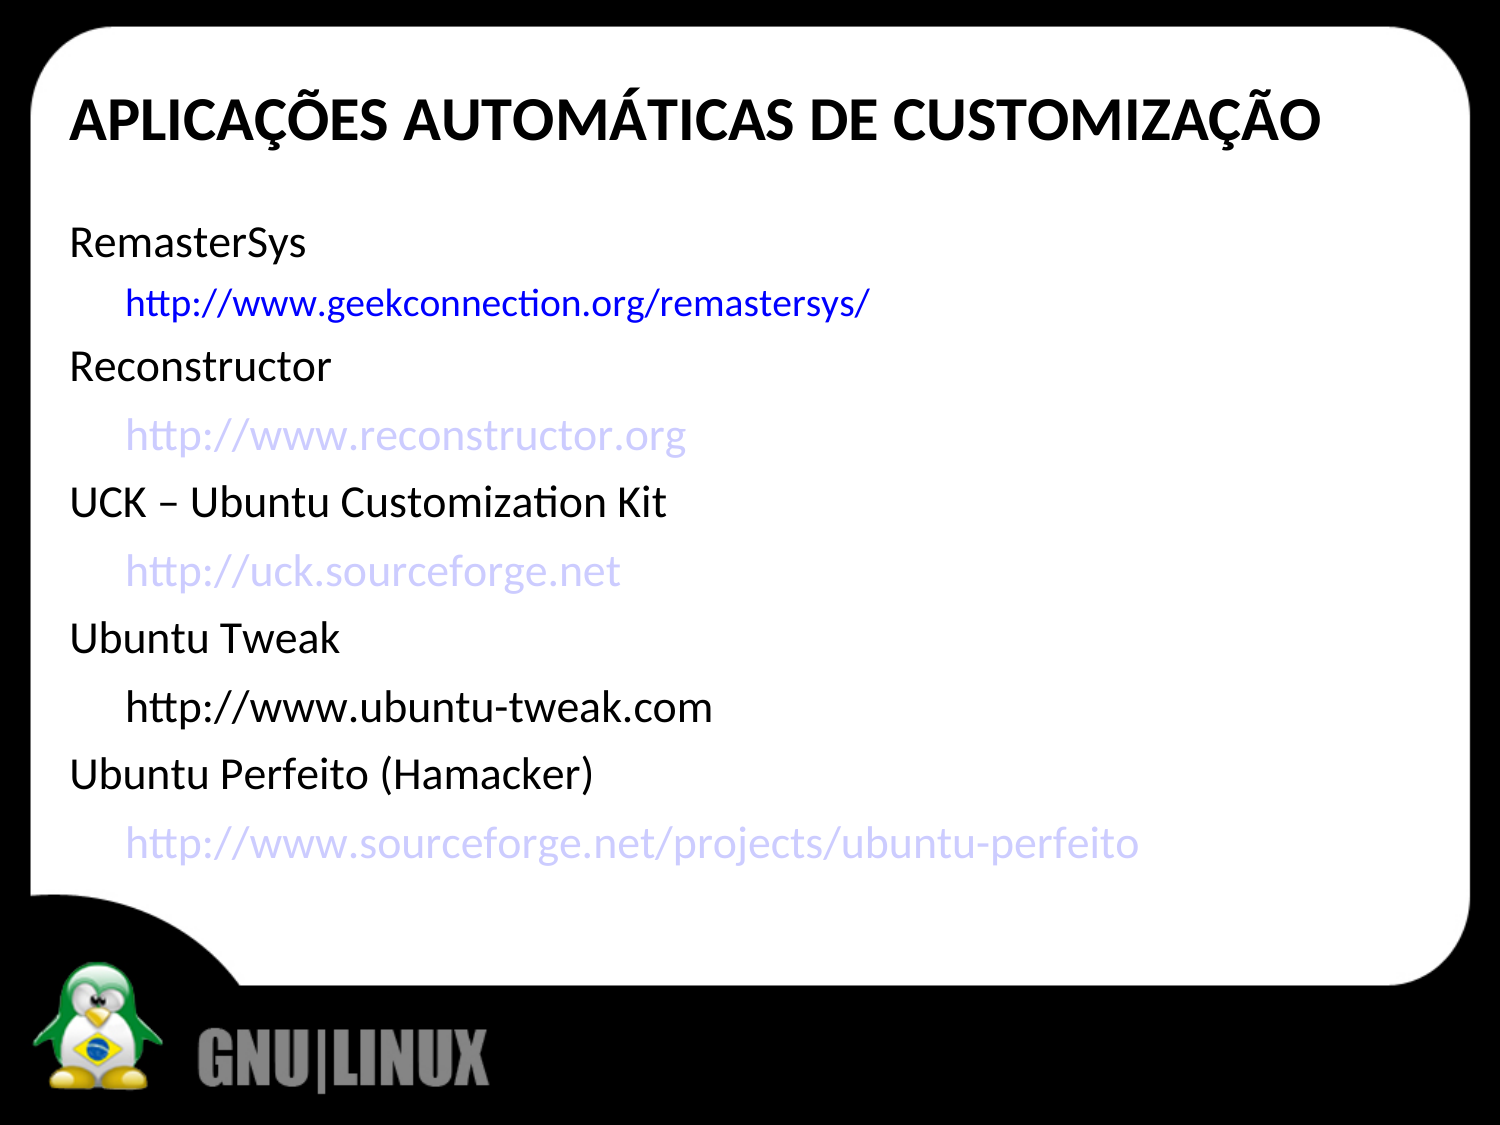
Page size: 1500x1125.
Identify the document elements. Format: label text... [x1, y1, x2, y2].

picture [0, 0, 1500, 1125]
text_box APLICAÇÕES AUTOMÁTICAS DE CUSTOMIZAÇÃO RemasterSys http://www.geekconnection.org/remastersys/ Reconstructor http://www.reconstructor.org UCK – Ubuntu Customization Kit http://uck.sourceforge.net Ubuntu Tweak http://www.ubuntu-tweak.com Ubuntu Perfeito (Hamacker)‏ http://www.sourceforge.net/projects/ubuntu-perfeito [35, 70, 1414, 1090]
